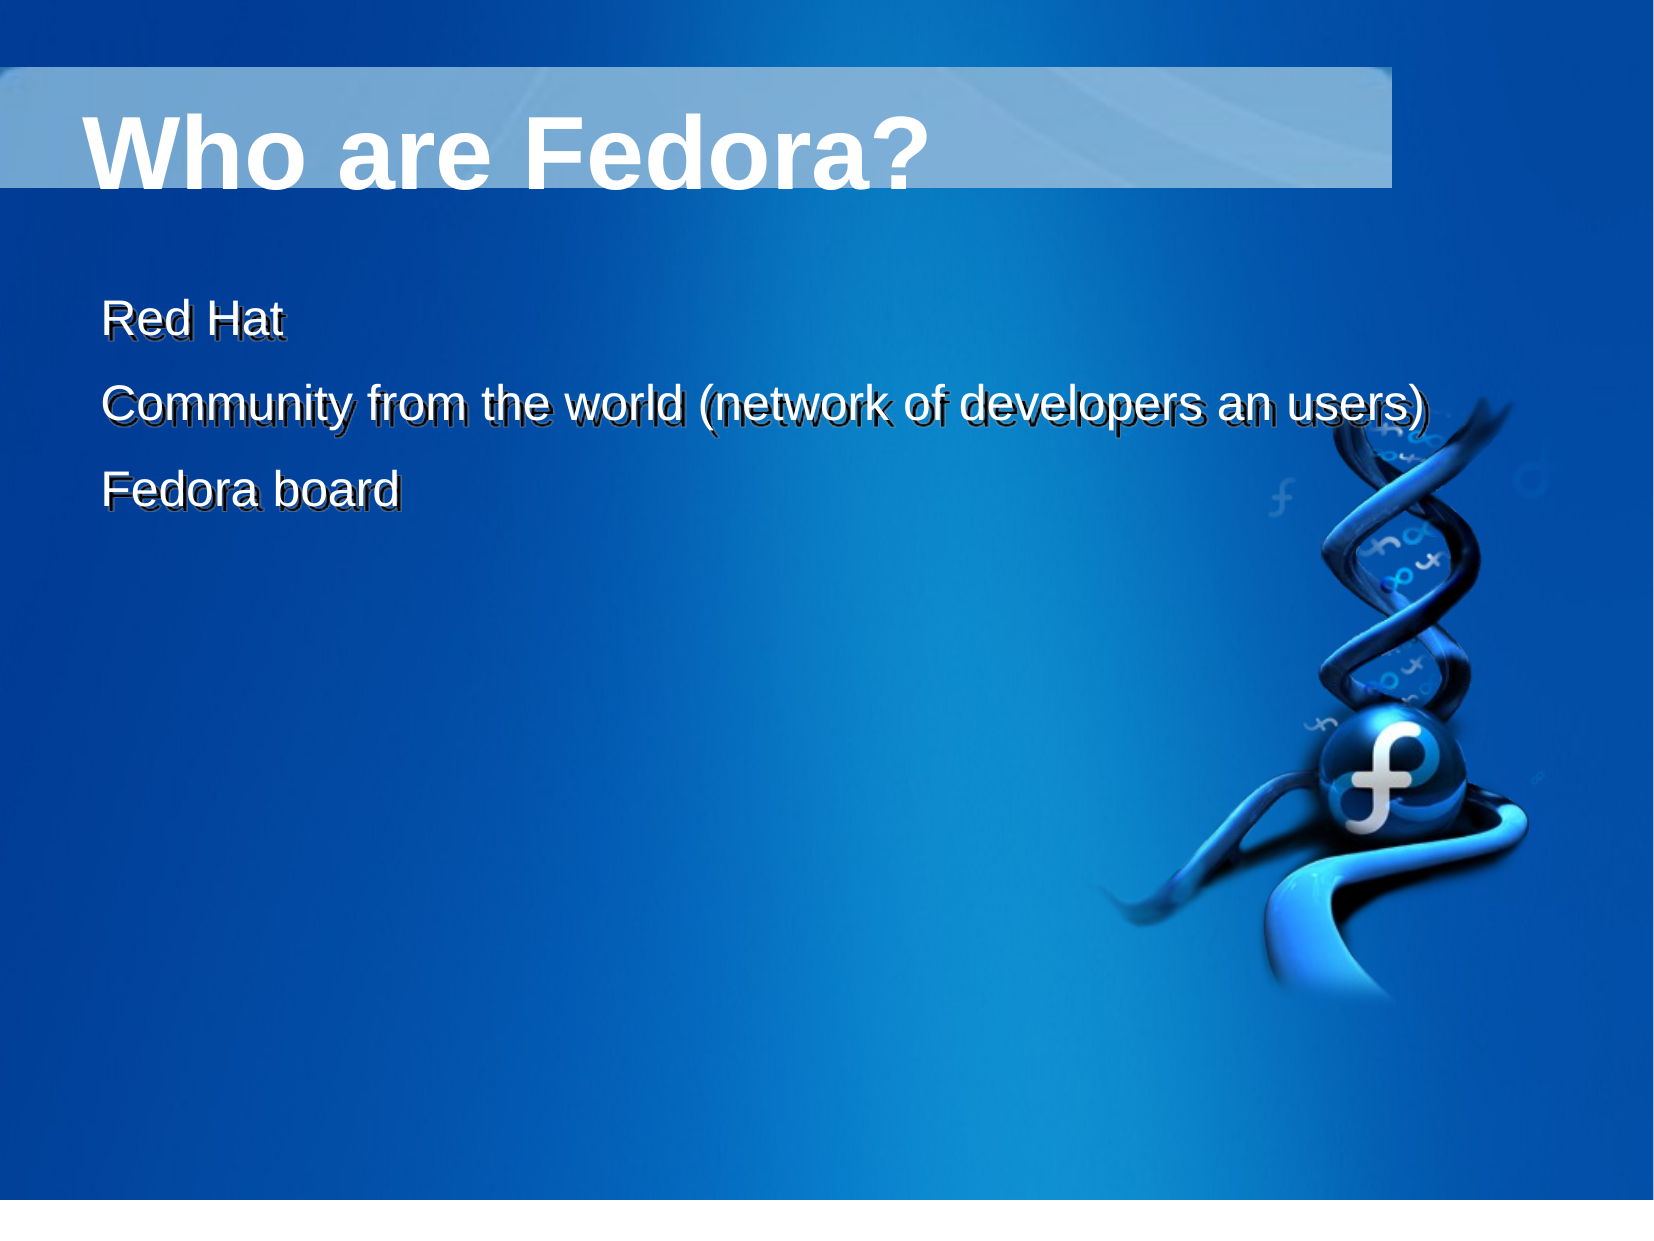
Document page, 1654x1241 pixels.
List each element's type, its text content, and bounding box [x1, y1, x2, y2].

picture [0, 0, 1654, 1200]
list Red Hat Community from the world (network of developers an users) Fedora board [82, 290, 1571, 1109]
title Who are Fedora? [82, 49, 1571, 257]
